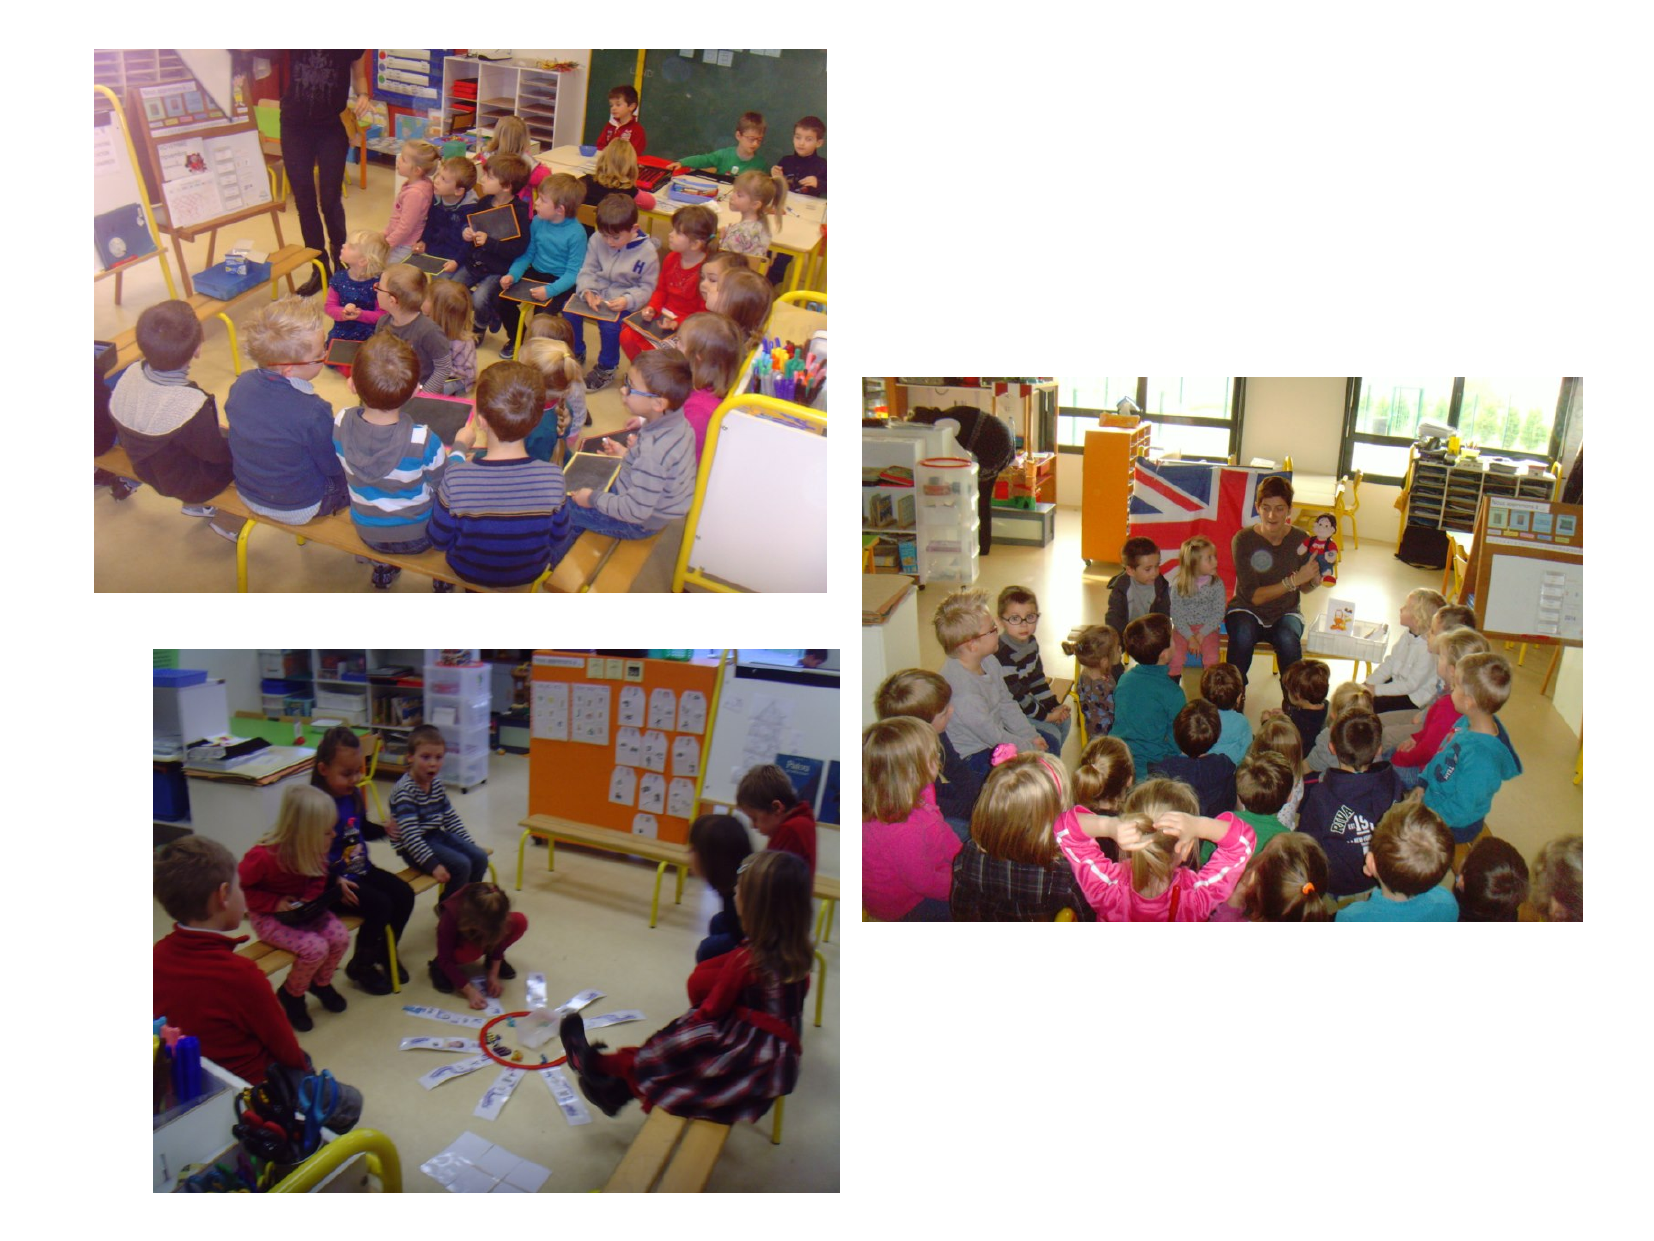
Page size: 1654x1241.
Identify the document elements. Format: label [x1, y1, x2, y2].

picture [862, 377, 1583, 922]
picture [94, 49, 827, 593]
picture [153, 649, 840, 1193]
